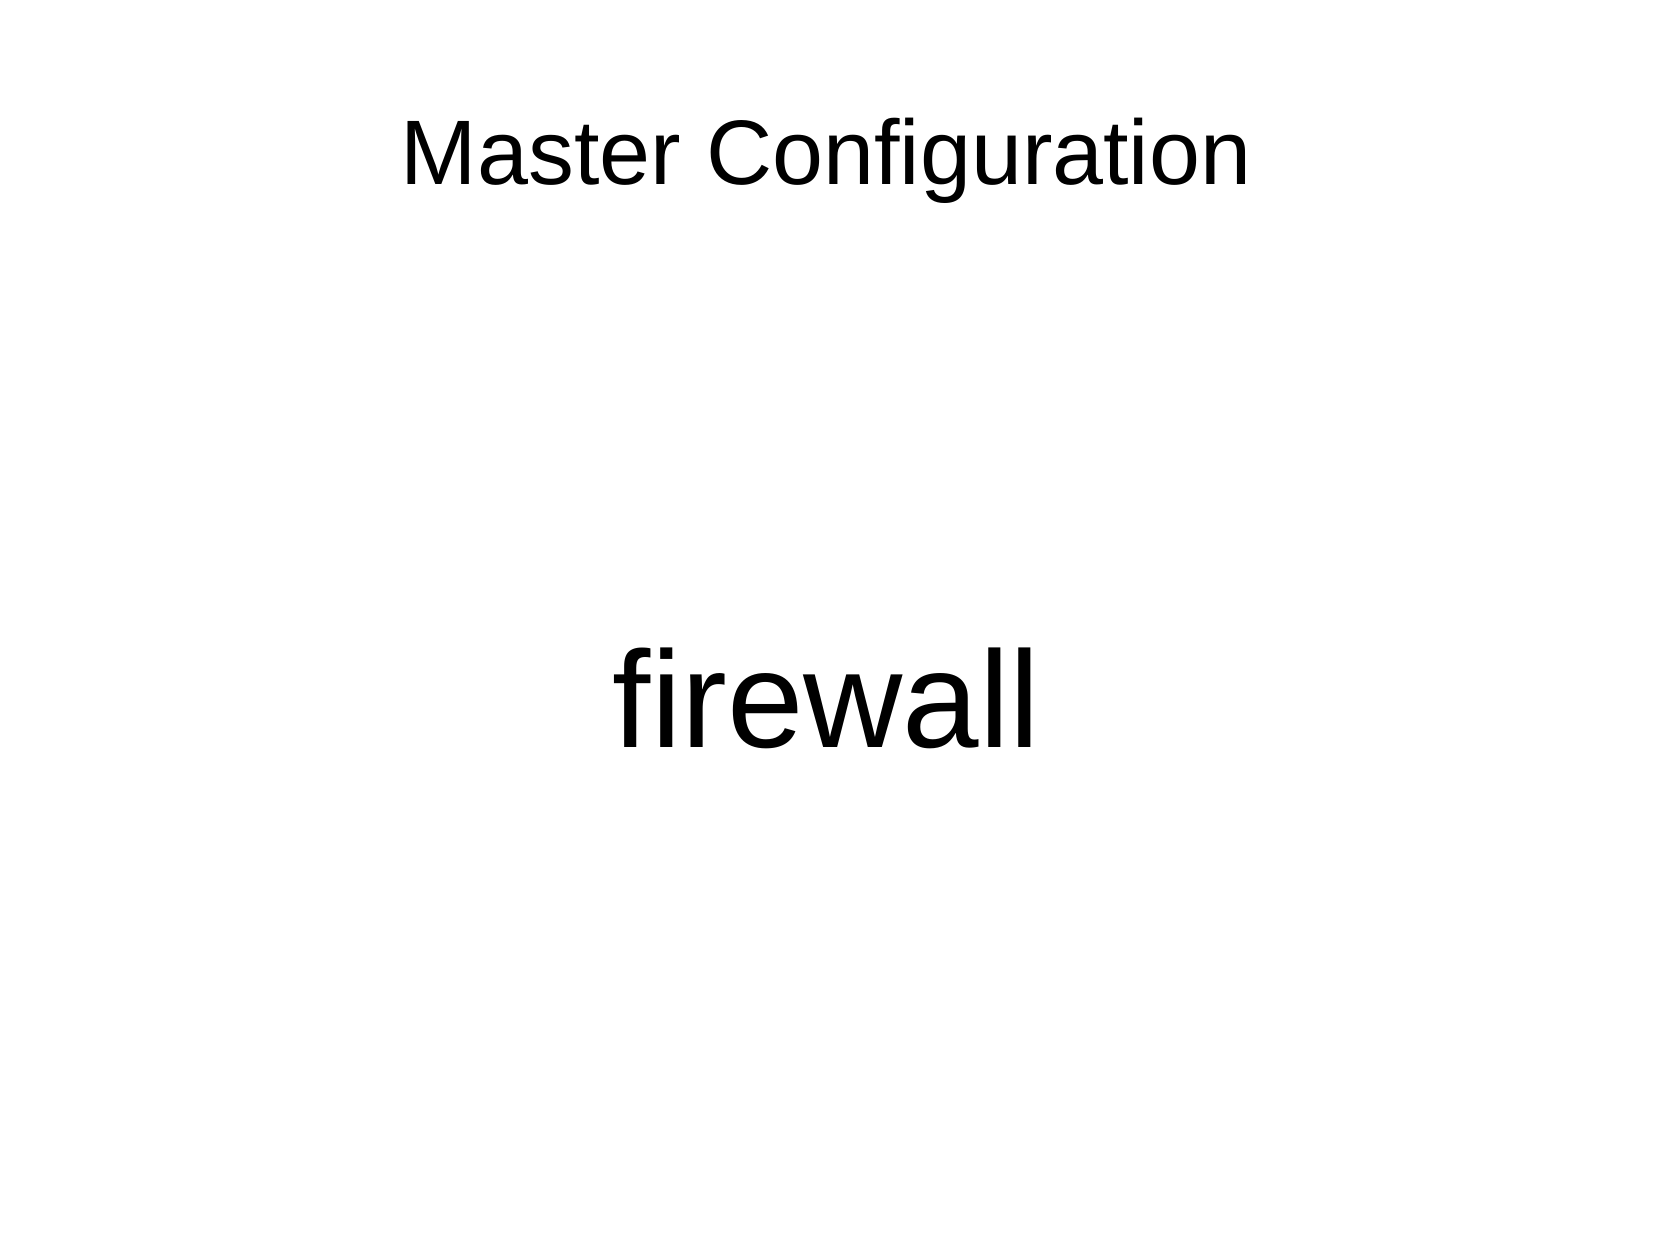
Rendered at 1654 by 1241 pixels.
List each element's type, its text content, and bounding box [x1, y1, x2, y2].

subtitle firewall [82, 290, 1571, 1109]
title Master Configuration [82, 49, 1571, 257]
